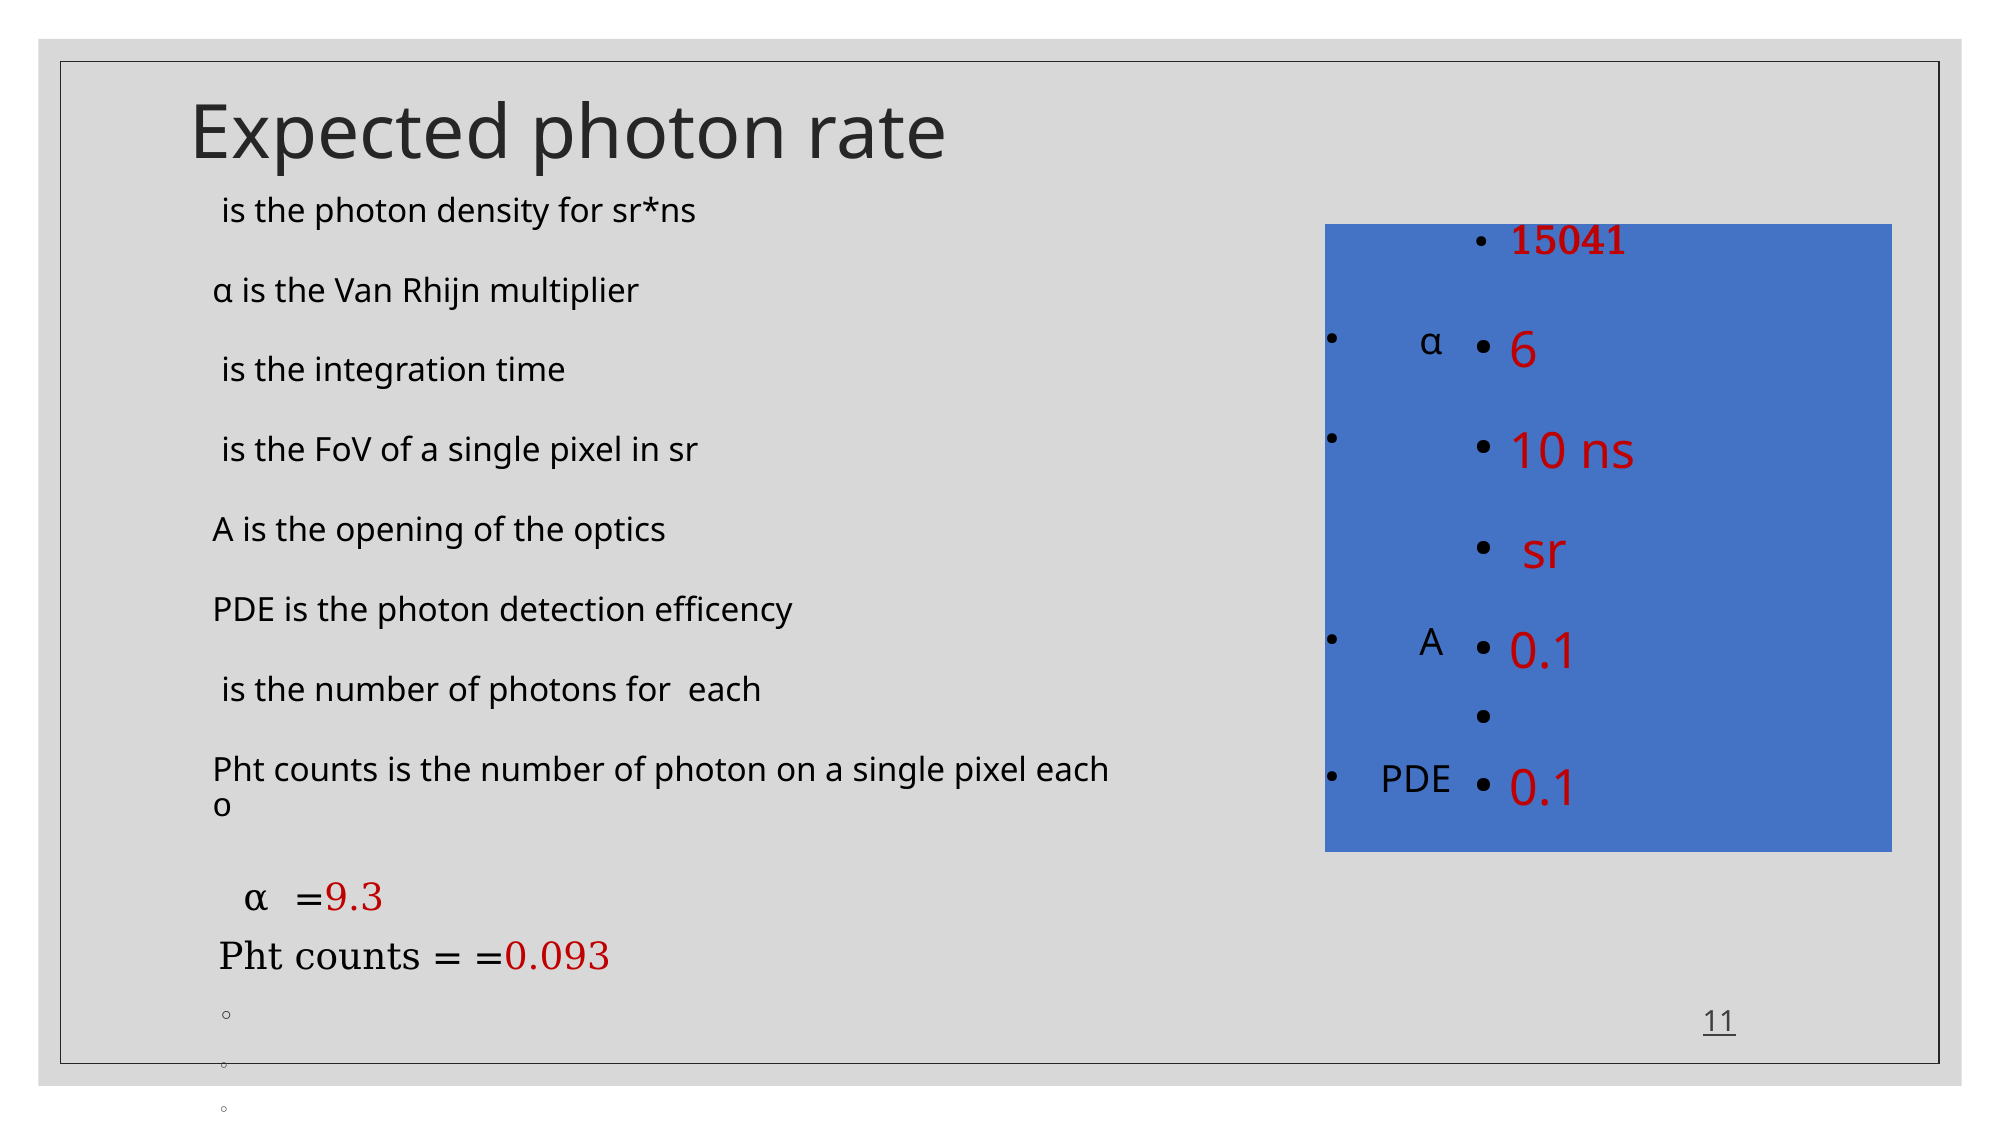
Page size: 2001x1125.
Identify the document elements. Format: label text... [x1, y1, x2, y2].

list α =9.3 Pht counts = =0.093 [203, 870, 1609, 1024]
table_cell sr [1474, 515, 1892, 616]
table_cell PDE [1325, 752, 1474, 852]
table_cell [1325, 415, 1474, 515]
table_header 15041 [1474, 224, 1892, 314]
text_box is the photon density for sr*ns α is the Van Rhijn multiplier is the integration time is the FoV of a single pixel in sr A is the opening of the optics PDE is the photon detection efficency is the number of photons for each Pht counts is the number of photon on a single pixel each [197, 181, 1283, 919]
table_header [1325, 224, 1474, 314]
table_cell A [1325, 616, 1474, 752]
title Expected photon rate [174, 75, 1825, 195]
table_cell α [1325, 314, 1474, 415]
table_cell 0.1 [1474, 752, 1892, 852]
table_cell 0.1 [1474, 616, 1892, 752]
text_box [1687, 990, 1825, 1051]
table_cell 10 ns [1474, 415, 1892, 515]
table_cell 6 [1474, 314, 1892, 415]
table_header 15041 [1565, 229, 1574, 251]
table_cell [1325, 515, 1474, 616]
